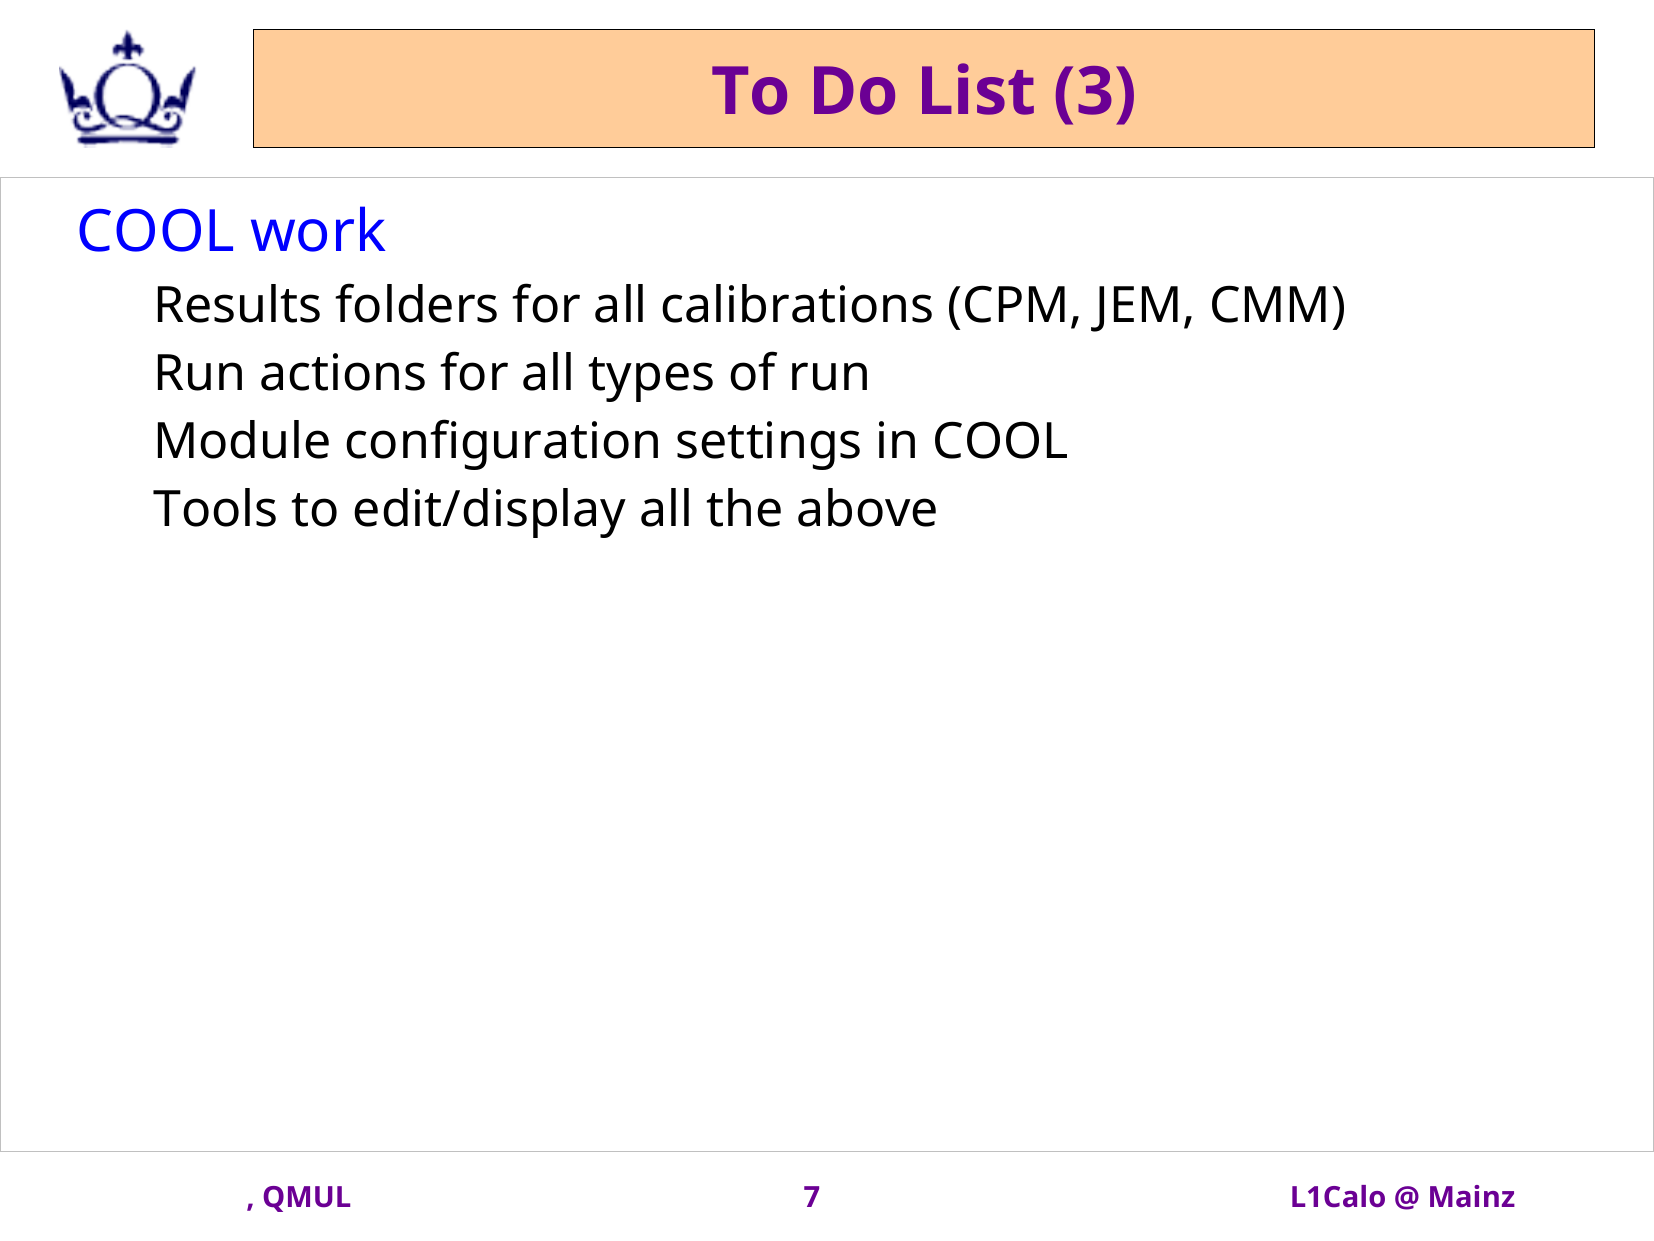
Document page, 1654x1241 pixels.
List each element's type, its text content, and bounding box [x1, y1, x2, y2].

title To Do List (3) [253, 29, 1595, 148]
list COOL work Results folders for all calibrations (CPM, JEM, CMM) Run actions for all types of run Module configuration settings in COOL Tools to edit/display all the above [59, 189, 1603, 1109]
picture [59, 29, 200, 148]
